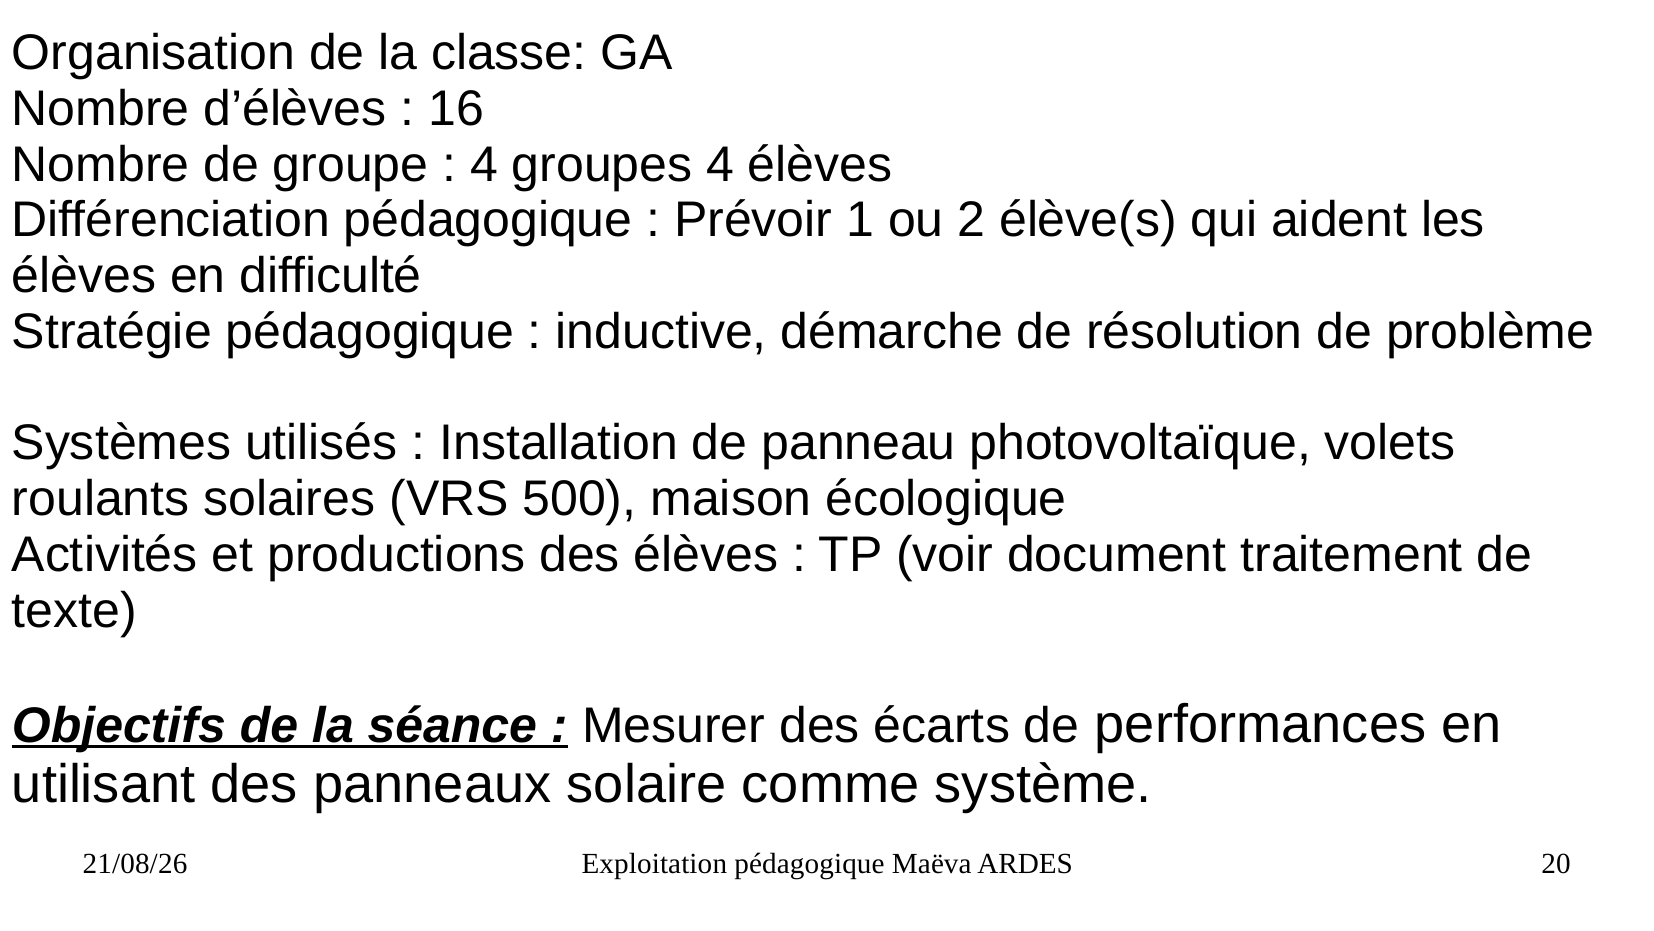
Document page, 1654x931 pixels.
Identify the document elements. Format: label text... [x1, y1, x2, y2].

title Organisation de la classe: GA Nombre d’élèves : 16 Nombre de groupe : 4 groupes 4 élèves Différenciation pédagogique : Prévoir 1 ou 2 élève(s) qui aident les élèves en difficulté Stratégie pédagogique : inductive, démarche de résolution de problème Systèmes utilisés : Installation de panneau photovoltaïque, volets roulants solaires (VRS 500), maison écologique Activités et productions des élèves : TP (voir document traitement de texte) Objectifs de la séance : Mesurer des écarts de performances en utilisant des panneaux solaire comme système. [11, 24, 1619, 931]
